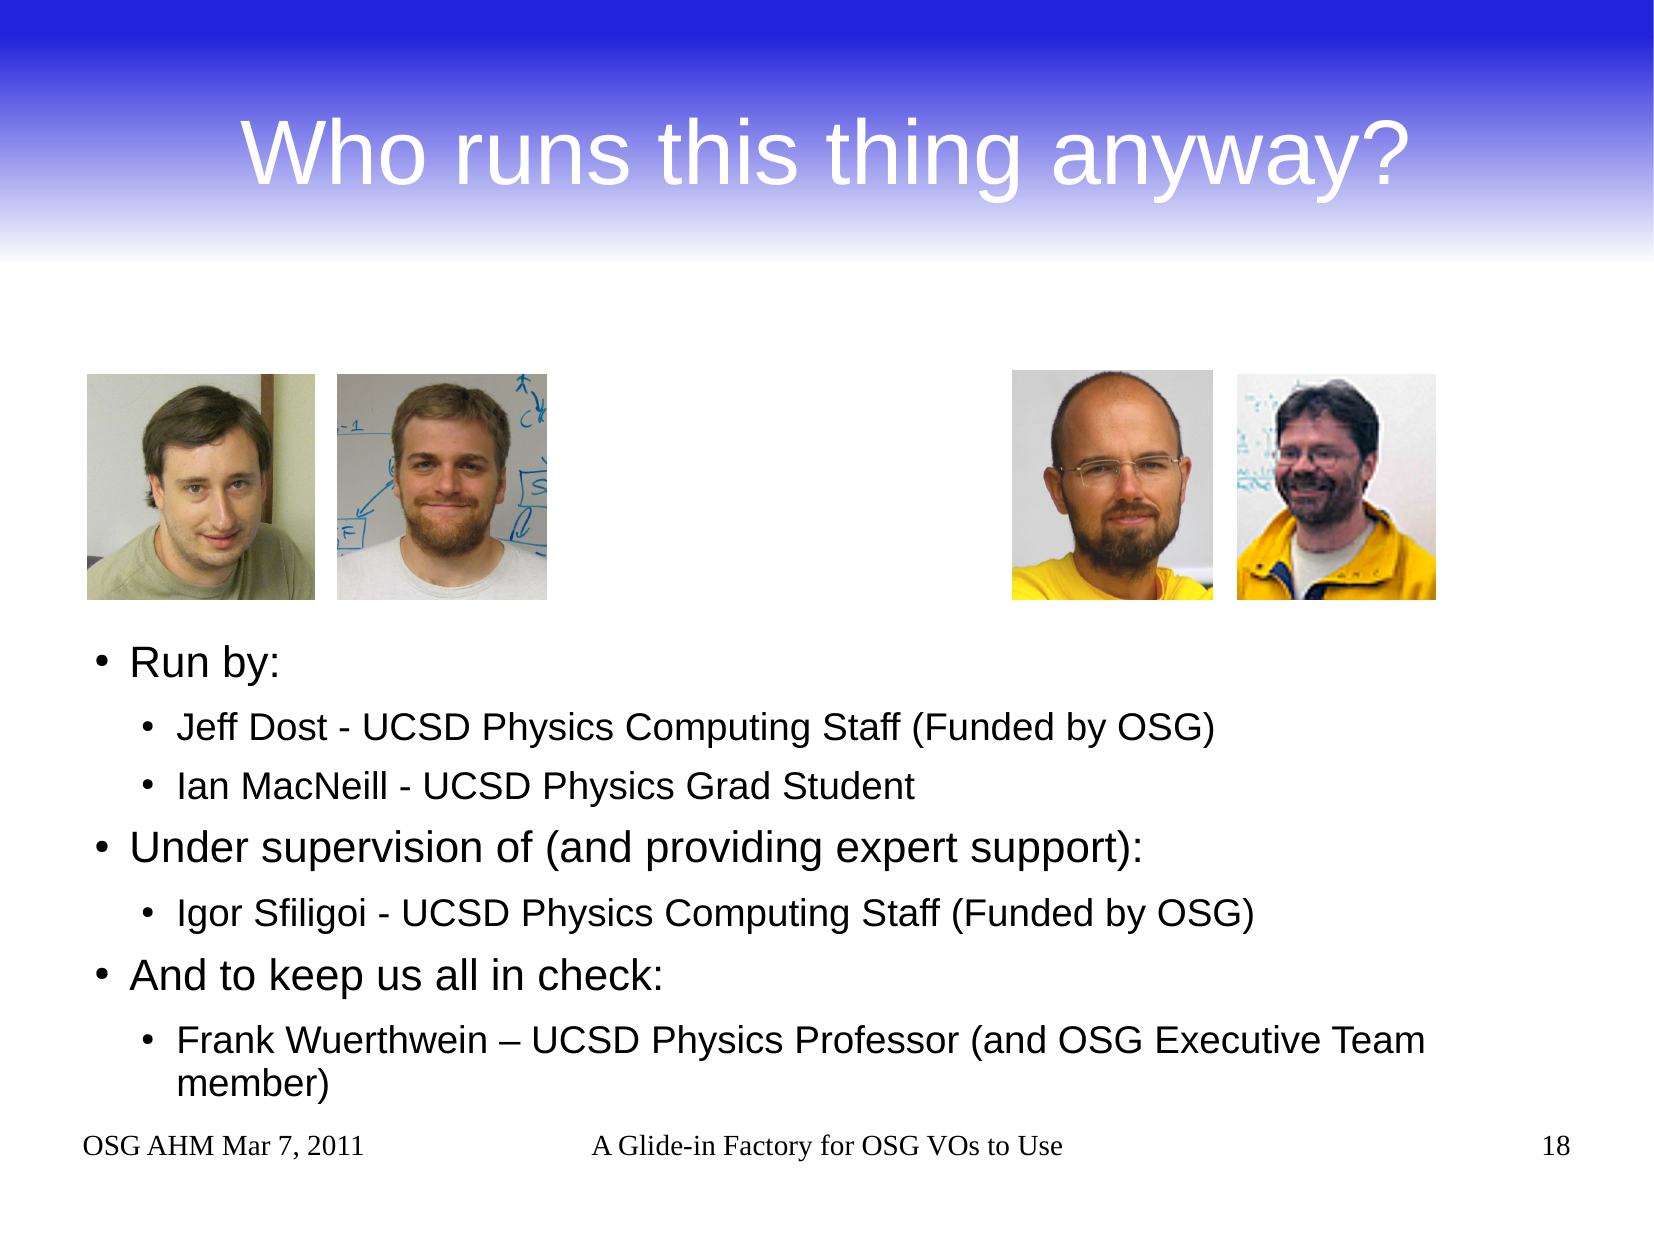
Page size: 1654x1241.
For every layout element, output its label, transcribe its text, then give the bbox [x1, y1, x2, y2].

picture [1012, 370, 1213, 601]
picture [87, 374, 315, 601]
picture [337, 374, 547, 601]
picture [1237, 374, 1436, 601]
list Run by: Jeff Dost - UCSD Physics Computing Staff (Funded by OSG) Ian MacNeill - UCSD Physics Grad Student Under supervision of (and providing expert support): Igor Sfiligoi - UCSD Physics Computing Staff (Funded by OSG) And to keep us all in check: Frank Wuerthwein – UCSD Physics Professor (and OSG Executive Team member) [82, 637, 1571, 1109]
title Who runs this thing anyway? [82, 56, 1571, 250]
